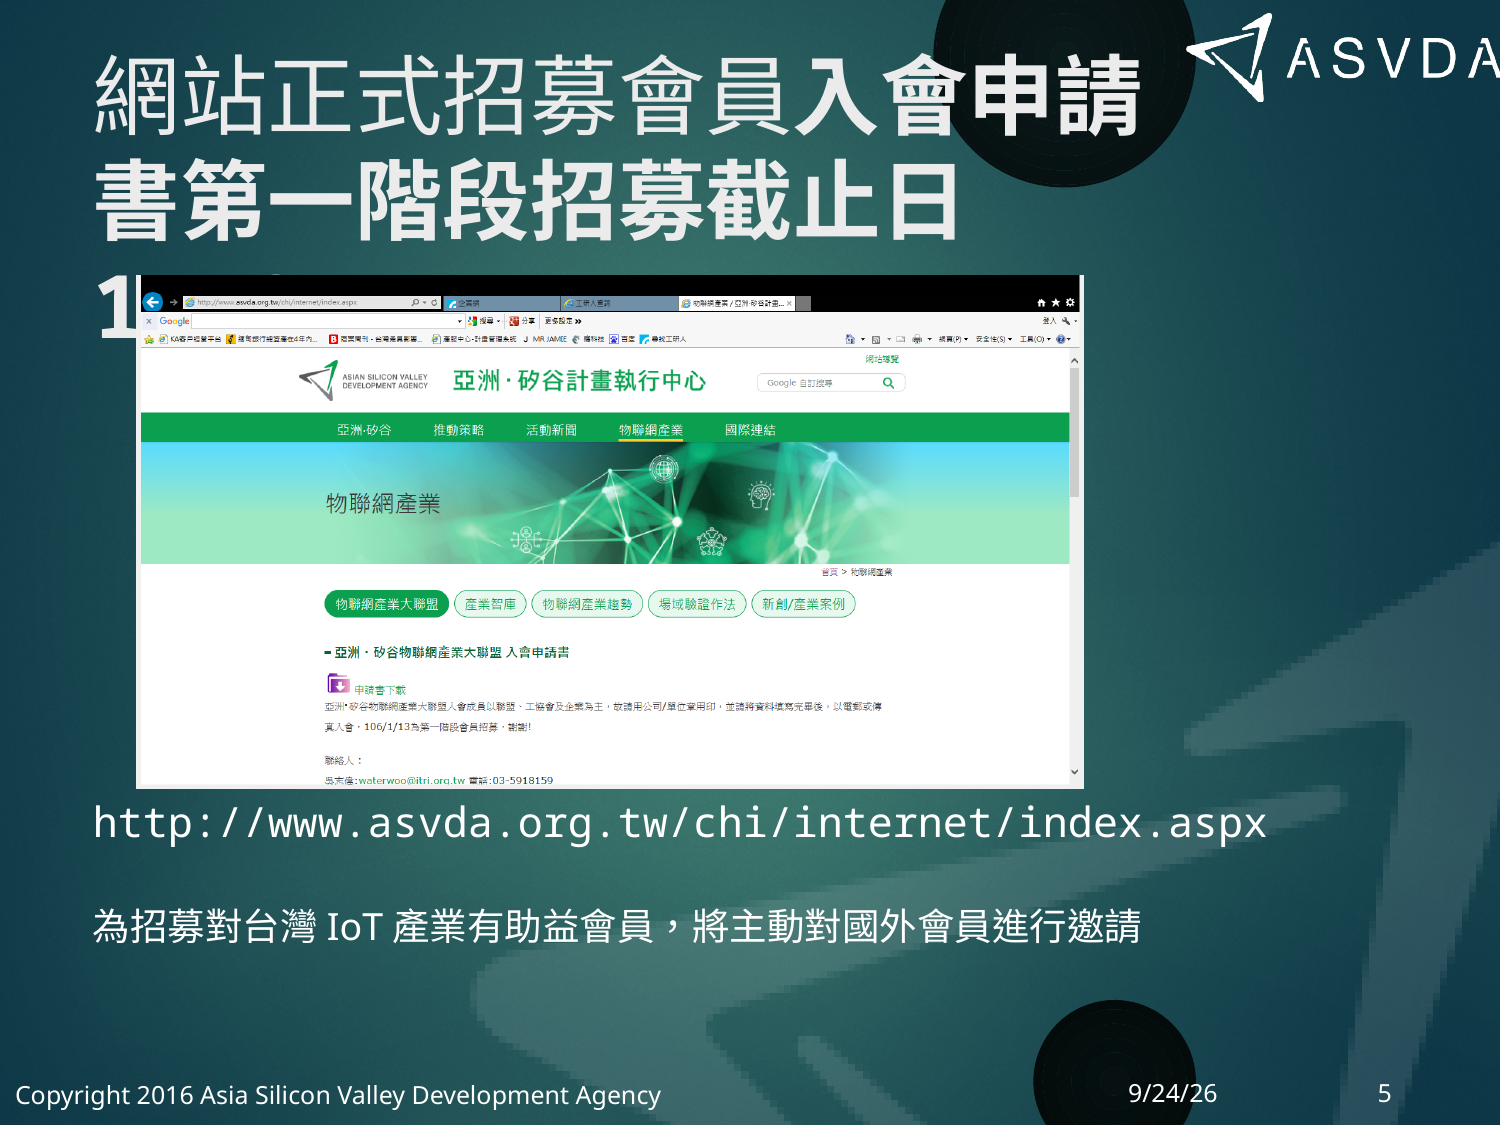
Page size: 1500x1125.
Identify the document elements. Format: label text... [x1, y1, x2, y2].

picture [136, 275, 1084, 789]
text_box 為招募對台灣IoT產業有助益會員，將主動對國外會員進行邀請 [77, 895, 1143, 957]
list http://www.asvda.org.tw/chi/internet/index.aspx [77, 788, 1415, 1031]
title 網站正式招募會員入會申請書第一階段招募截止日1/13 [77, 33, 1204, 193]
